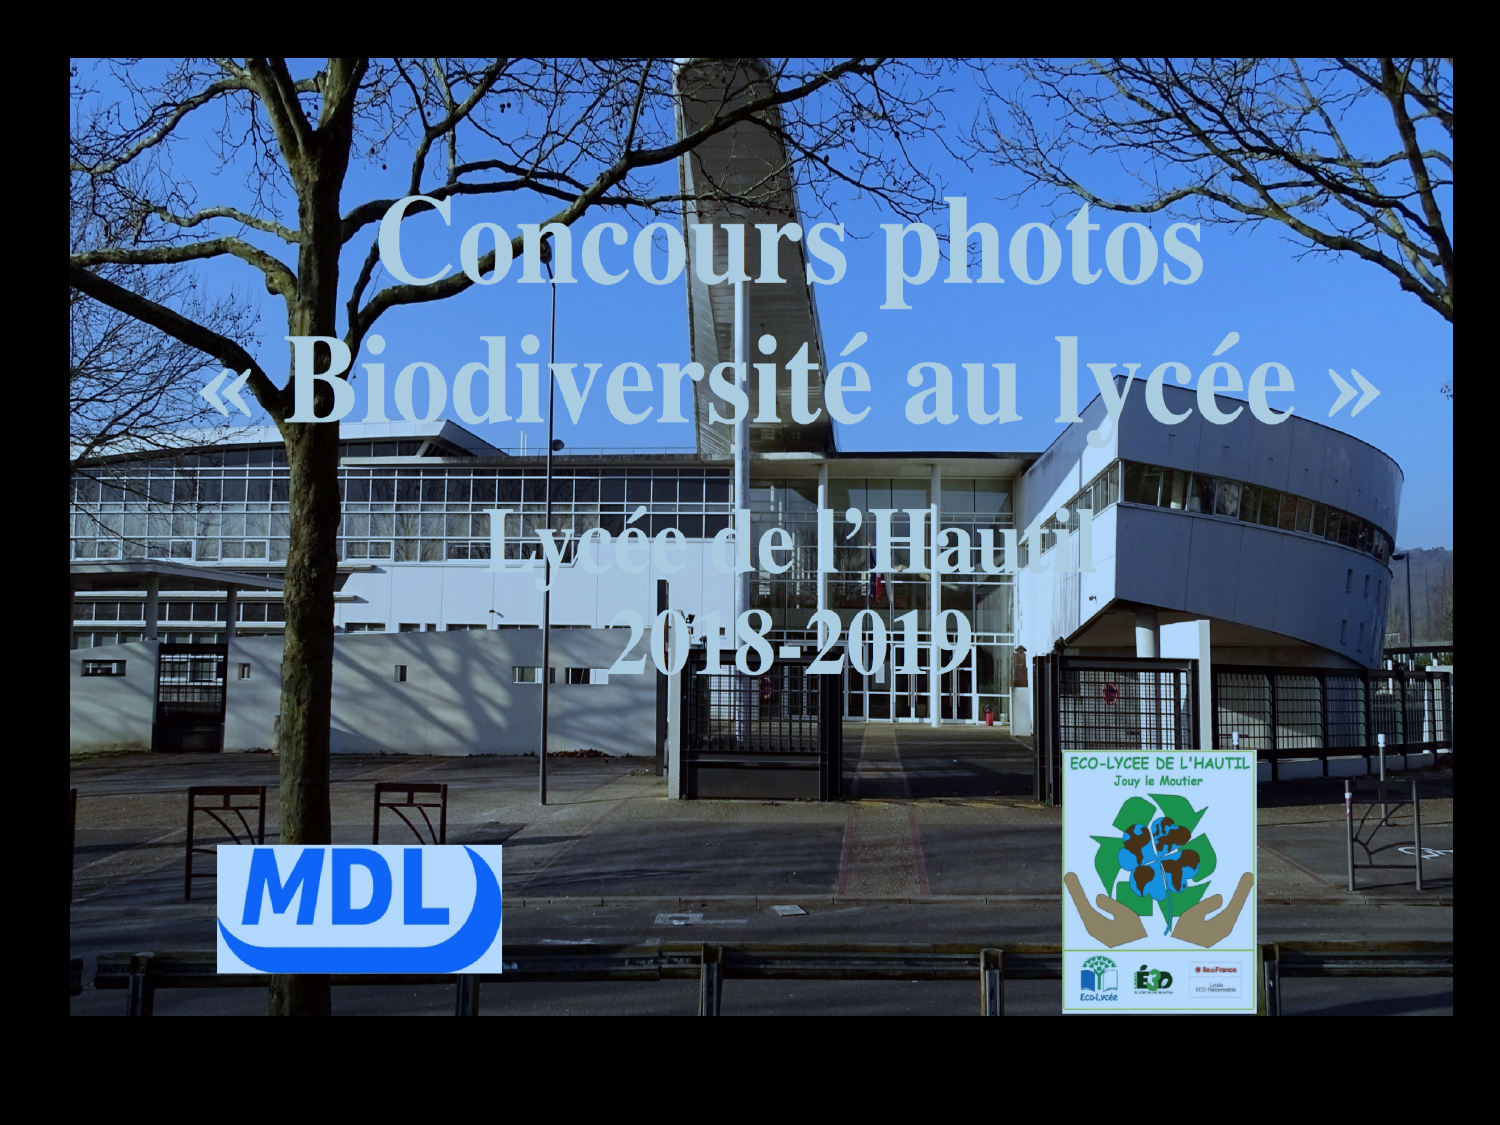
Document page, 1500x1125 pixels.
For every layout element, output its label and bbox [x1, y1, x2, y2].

picture [70, 58, 1453, 1016]
